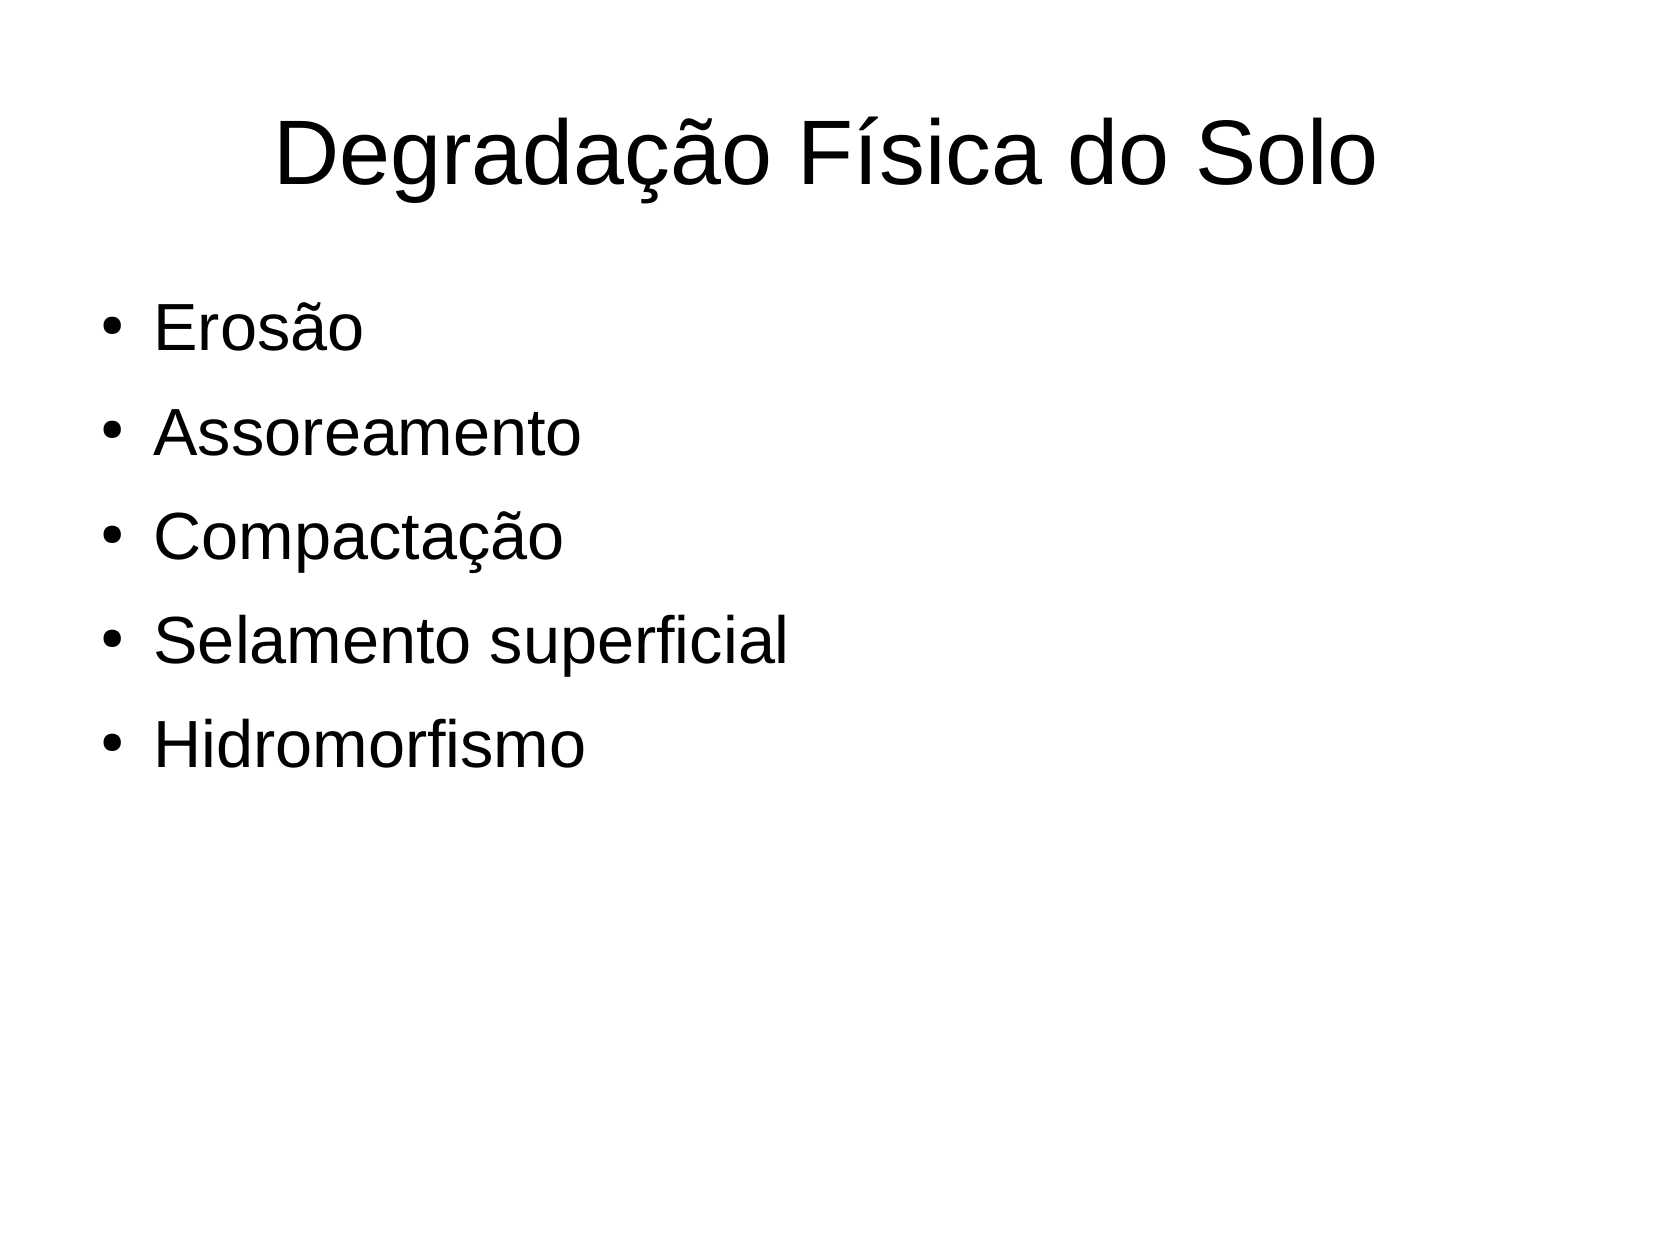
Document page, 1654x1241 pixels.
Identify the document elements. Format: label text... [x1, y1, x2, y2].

title Degradação Física do Solo [82, 49, 1571, 257]
list Erosão Assoreamento Compactação Selamento superficial Hidromorfismo [82, 290, 1571, 1010]
